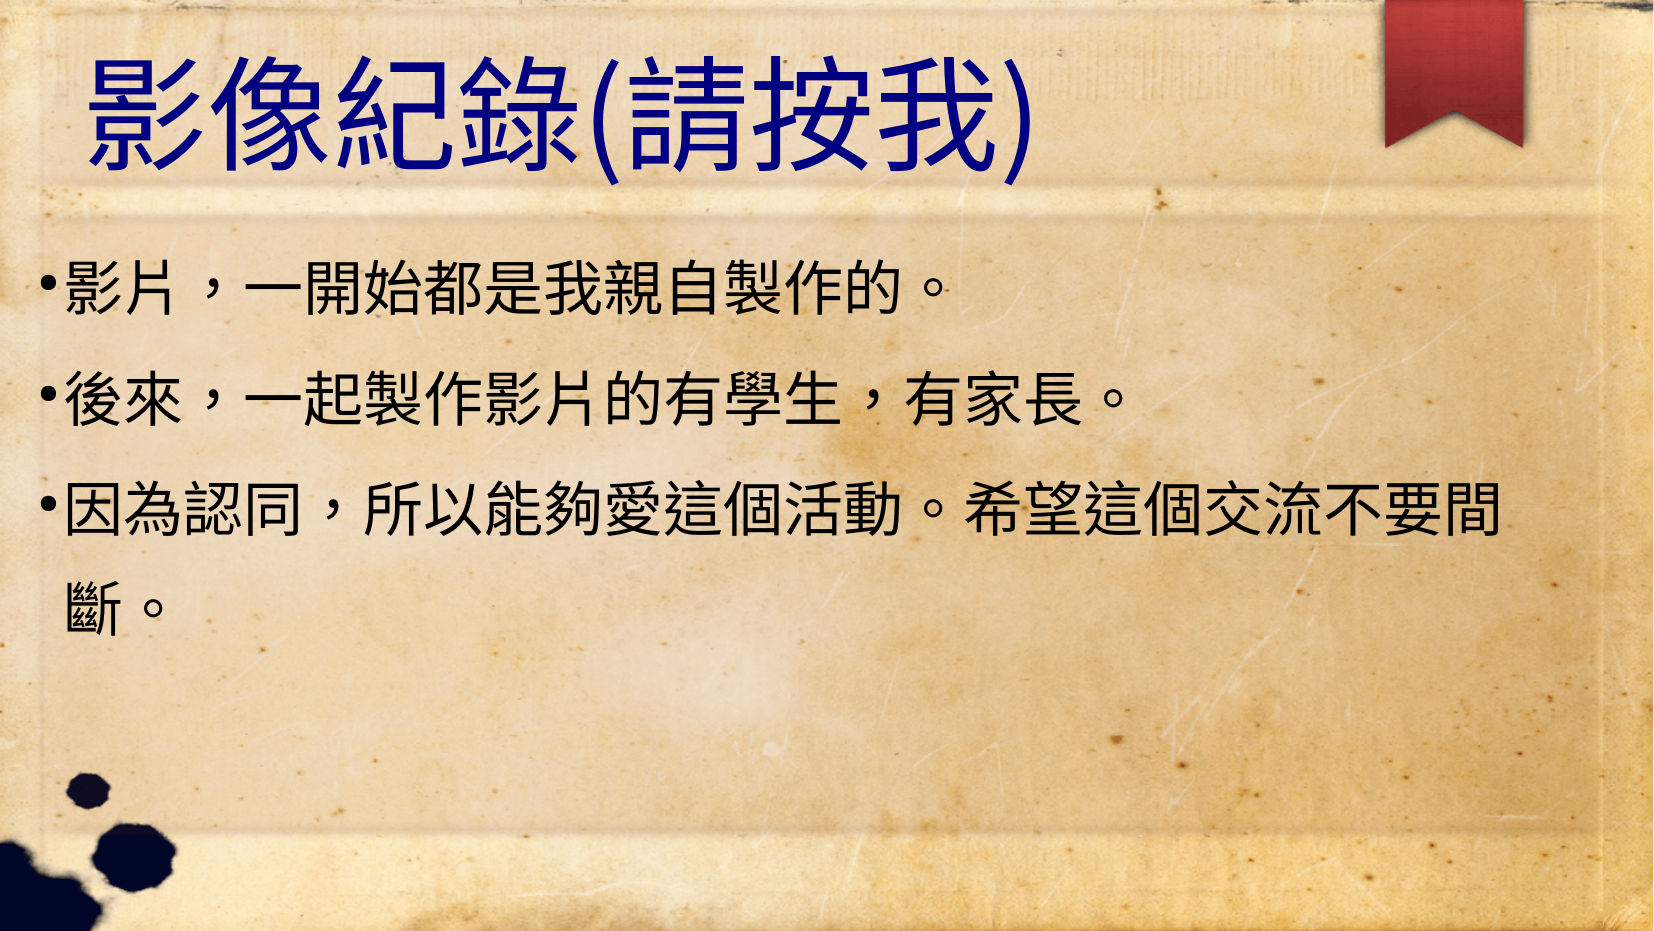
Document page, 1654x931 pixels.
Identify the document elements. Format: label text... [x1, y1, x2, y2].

title 影像紀錄(請按我) [82, 37, 1347, 178]
picture [0, 0, 1654, 931]
list 影片，一開始都是我親自製作的。 後來，一起製作影片的有學生，有家長。 因為認同，所以能夠愛這個活動。希望這個交流不要間斷。 [29, 228, 1595, 650]
